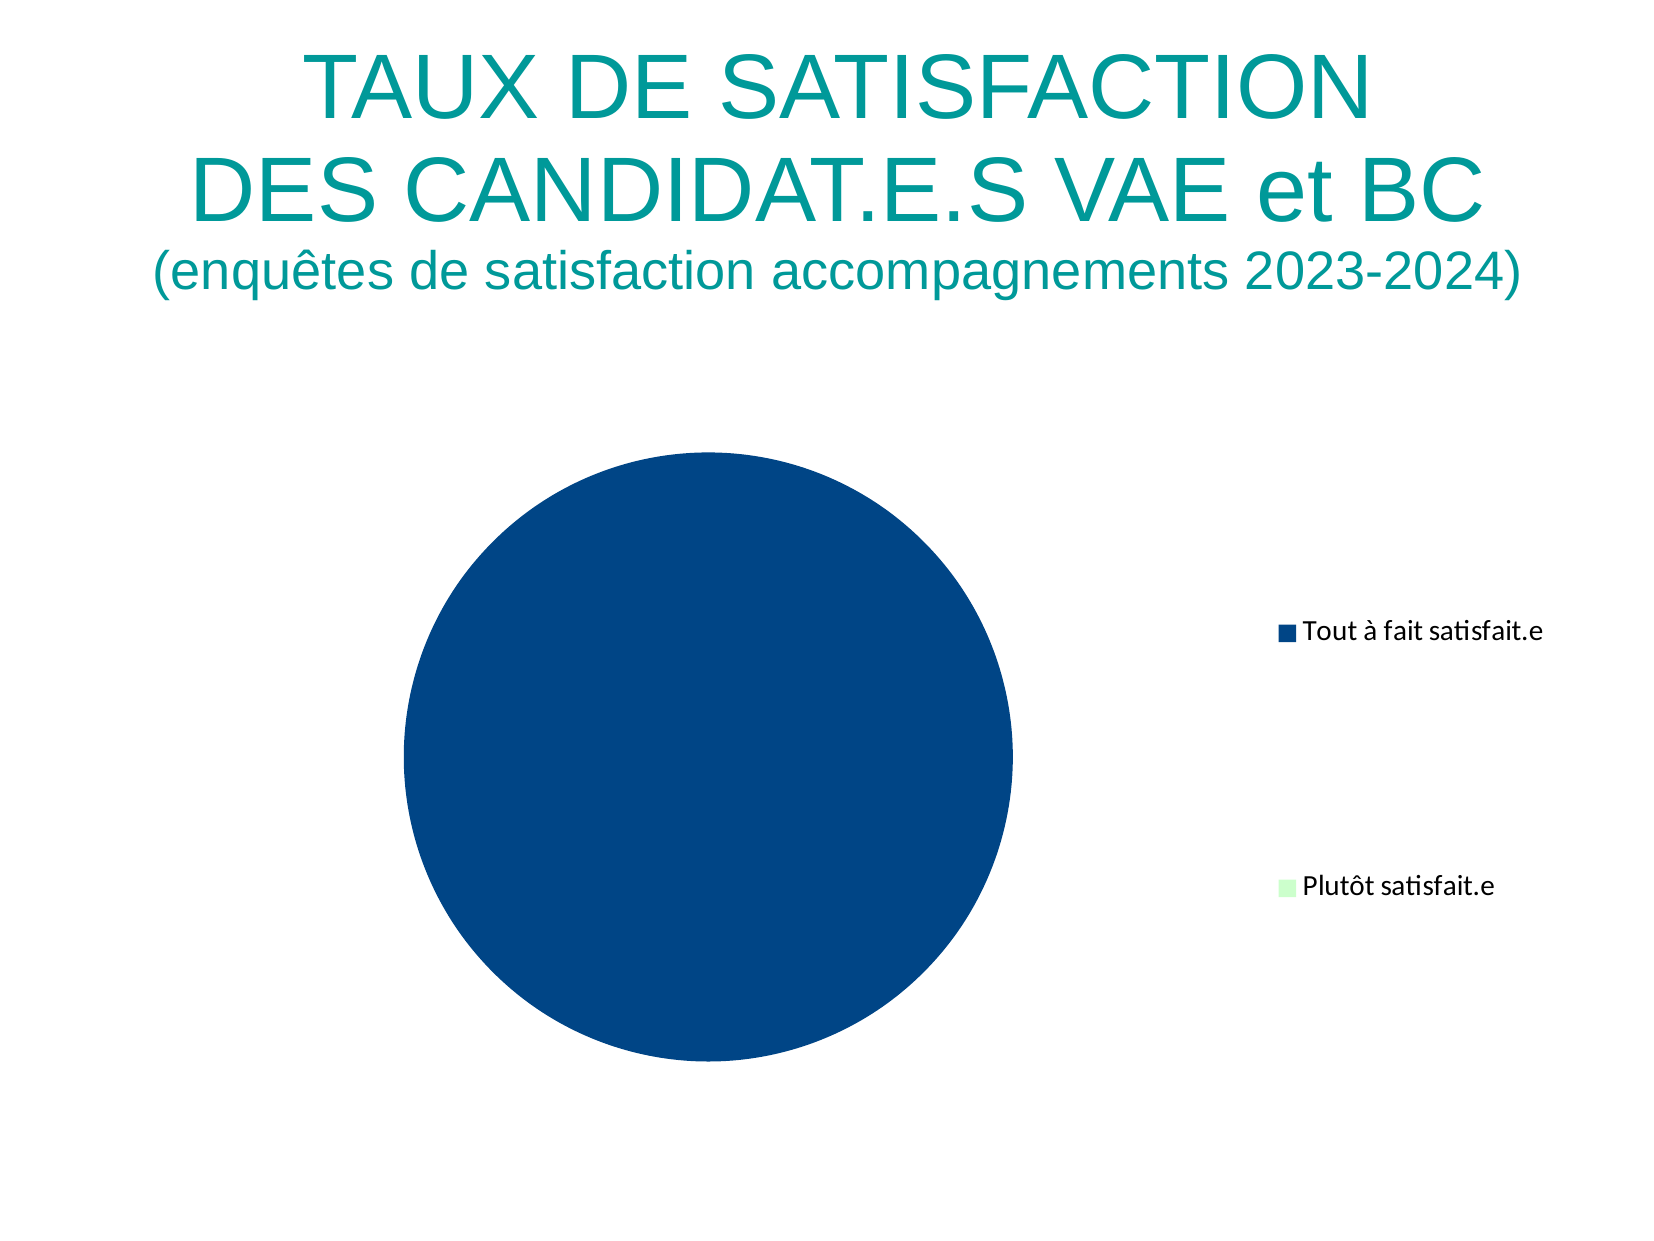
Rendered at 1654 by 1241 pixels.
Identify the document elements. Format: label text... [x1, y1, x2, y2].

title TAUX DE SATISFACTION DES CANDIDAT.E.S VAE et BC (enquêtes de satisfaction accompagnements 2023-2024) [94, 35, 1583, 259]
chart [35, 259, 1619, 1205]
